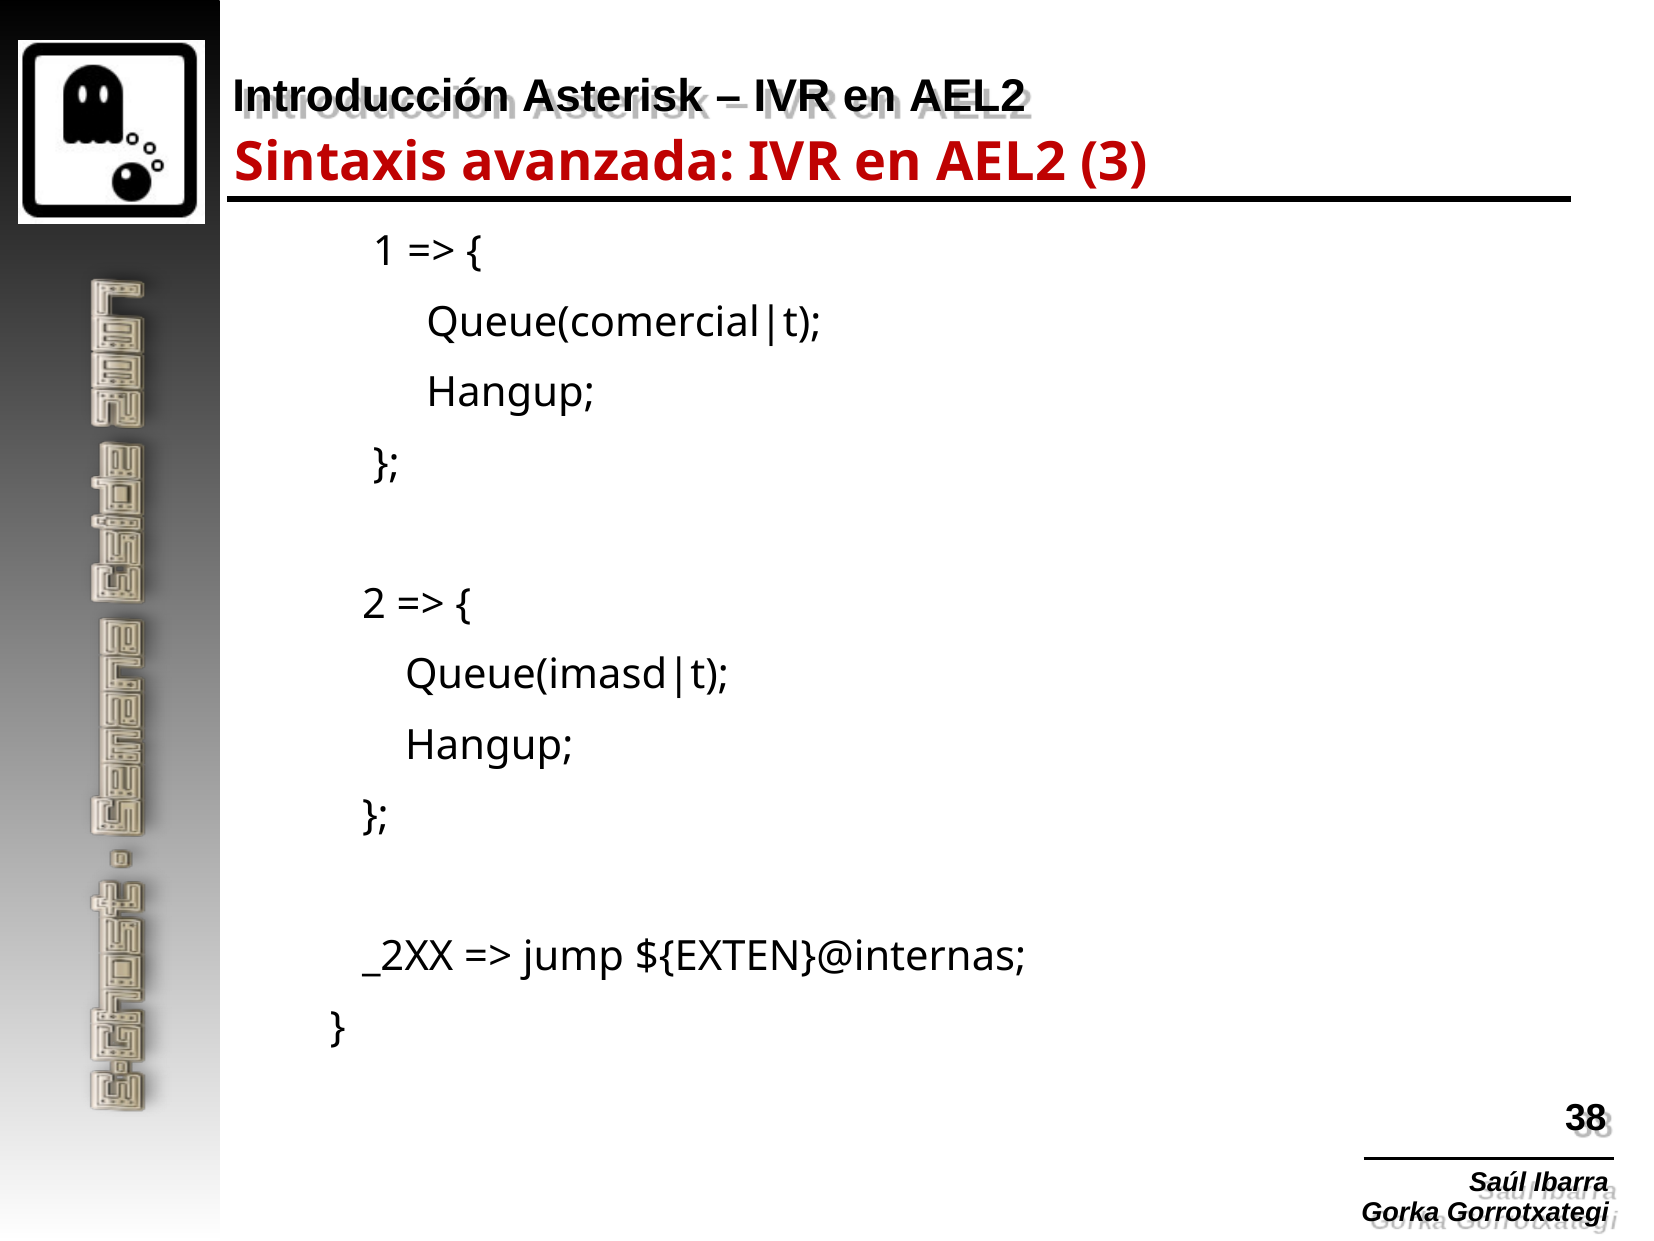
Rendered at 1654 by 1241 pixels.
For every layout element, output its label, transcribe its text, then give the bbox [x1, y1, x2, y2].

list 1 => { Queue(comercial|t); Hangup; }; 2 => { Queue(imasd|t); Hangup; }; _2XX => jump ${EXTEN}@internas; } [312, 220, 1516, 1201]
picture [18, 40, 205, 224]
picture [51, 250, 180, 1122]
title Sintaxis avanzada: IVR en AEL2 (3) [234, 120, 1529, 199]
